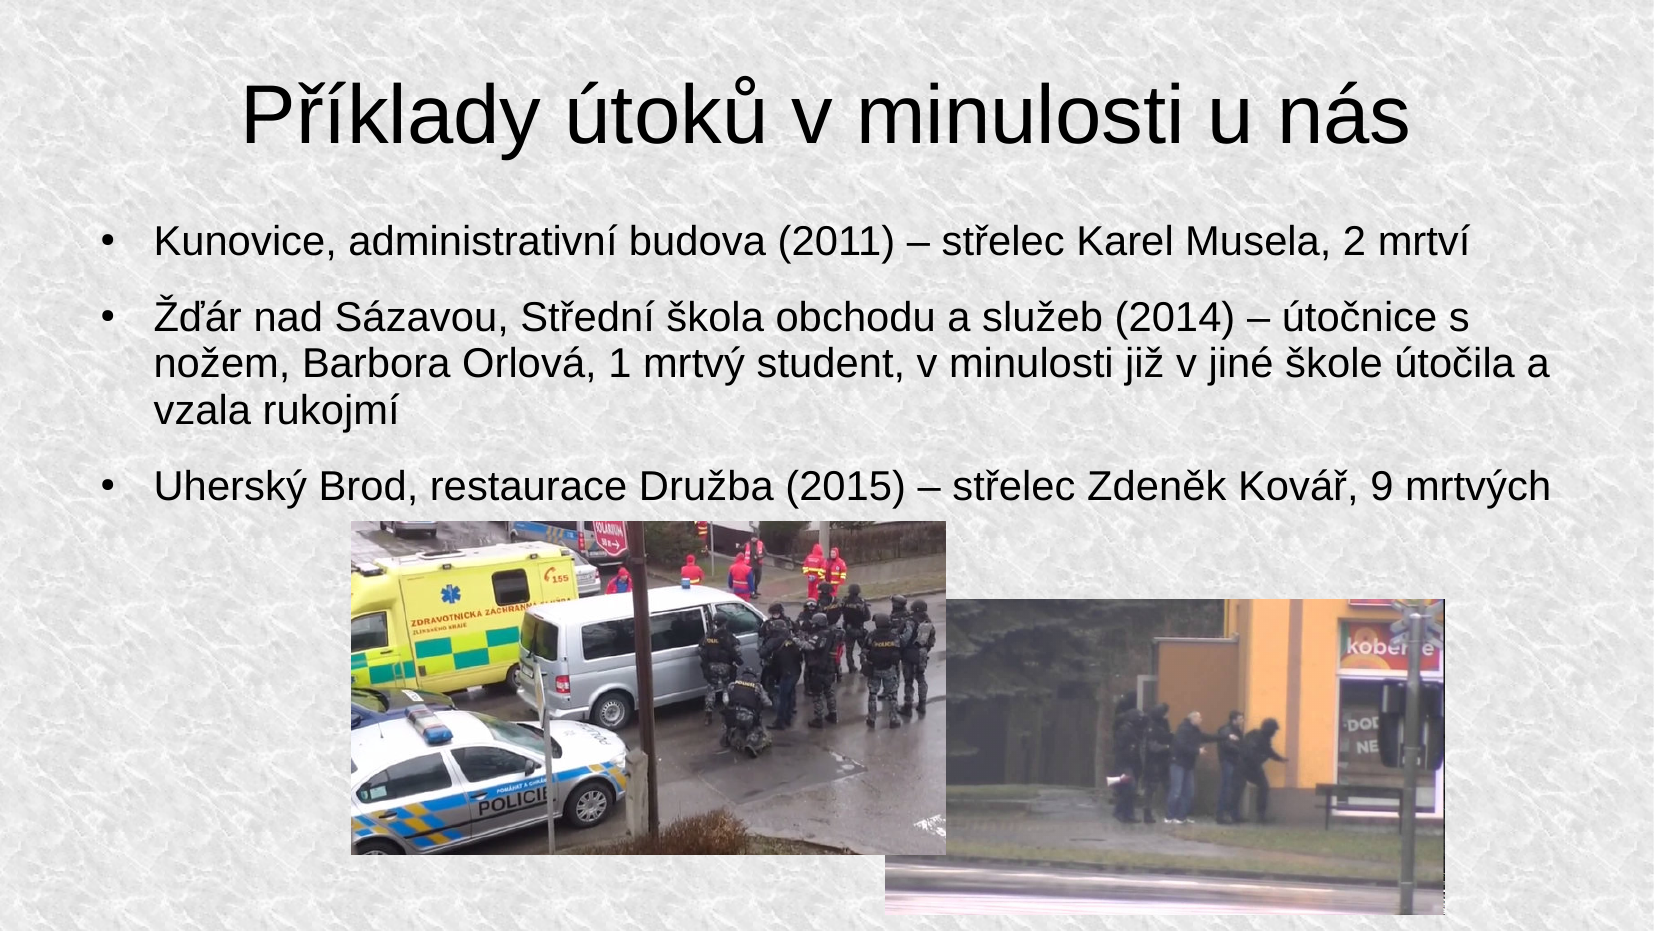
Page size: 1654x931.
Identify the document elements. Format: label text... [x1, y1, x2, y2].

list Kunovice, administrativní budova (2011) – střelec Karel Musela, 2 mrtví Žďár nad Sázavou, Střední škola obchodu a služeb (2014) – útočnice s nožem, Barbora Orlová, 1 mrtvý student, v minulosti již v jiné škole útočila a vzala rukojmí Uherský Brod, restaurace Družba (2015) – střelec Zdeněk Kovář, 9 mrtvých [82, 217, 1571, 758]
title Příklady útoků v minulosti u nás [82, 37, 1571, 193]
picture [0, 0, 1654, 931]
